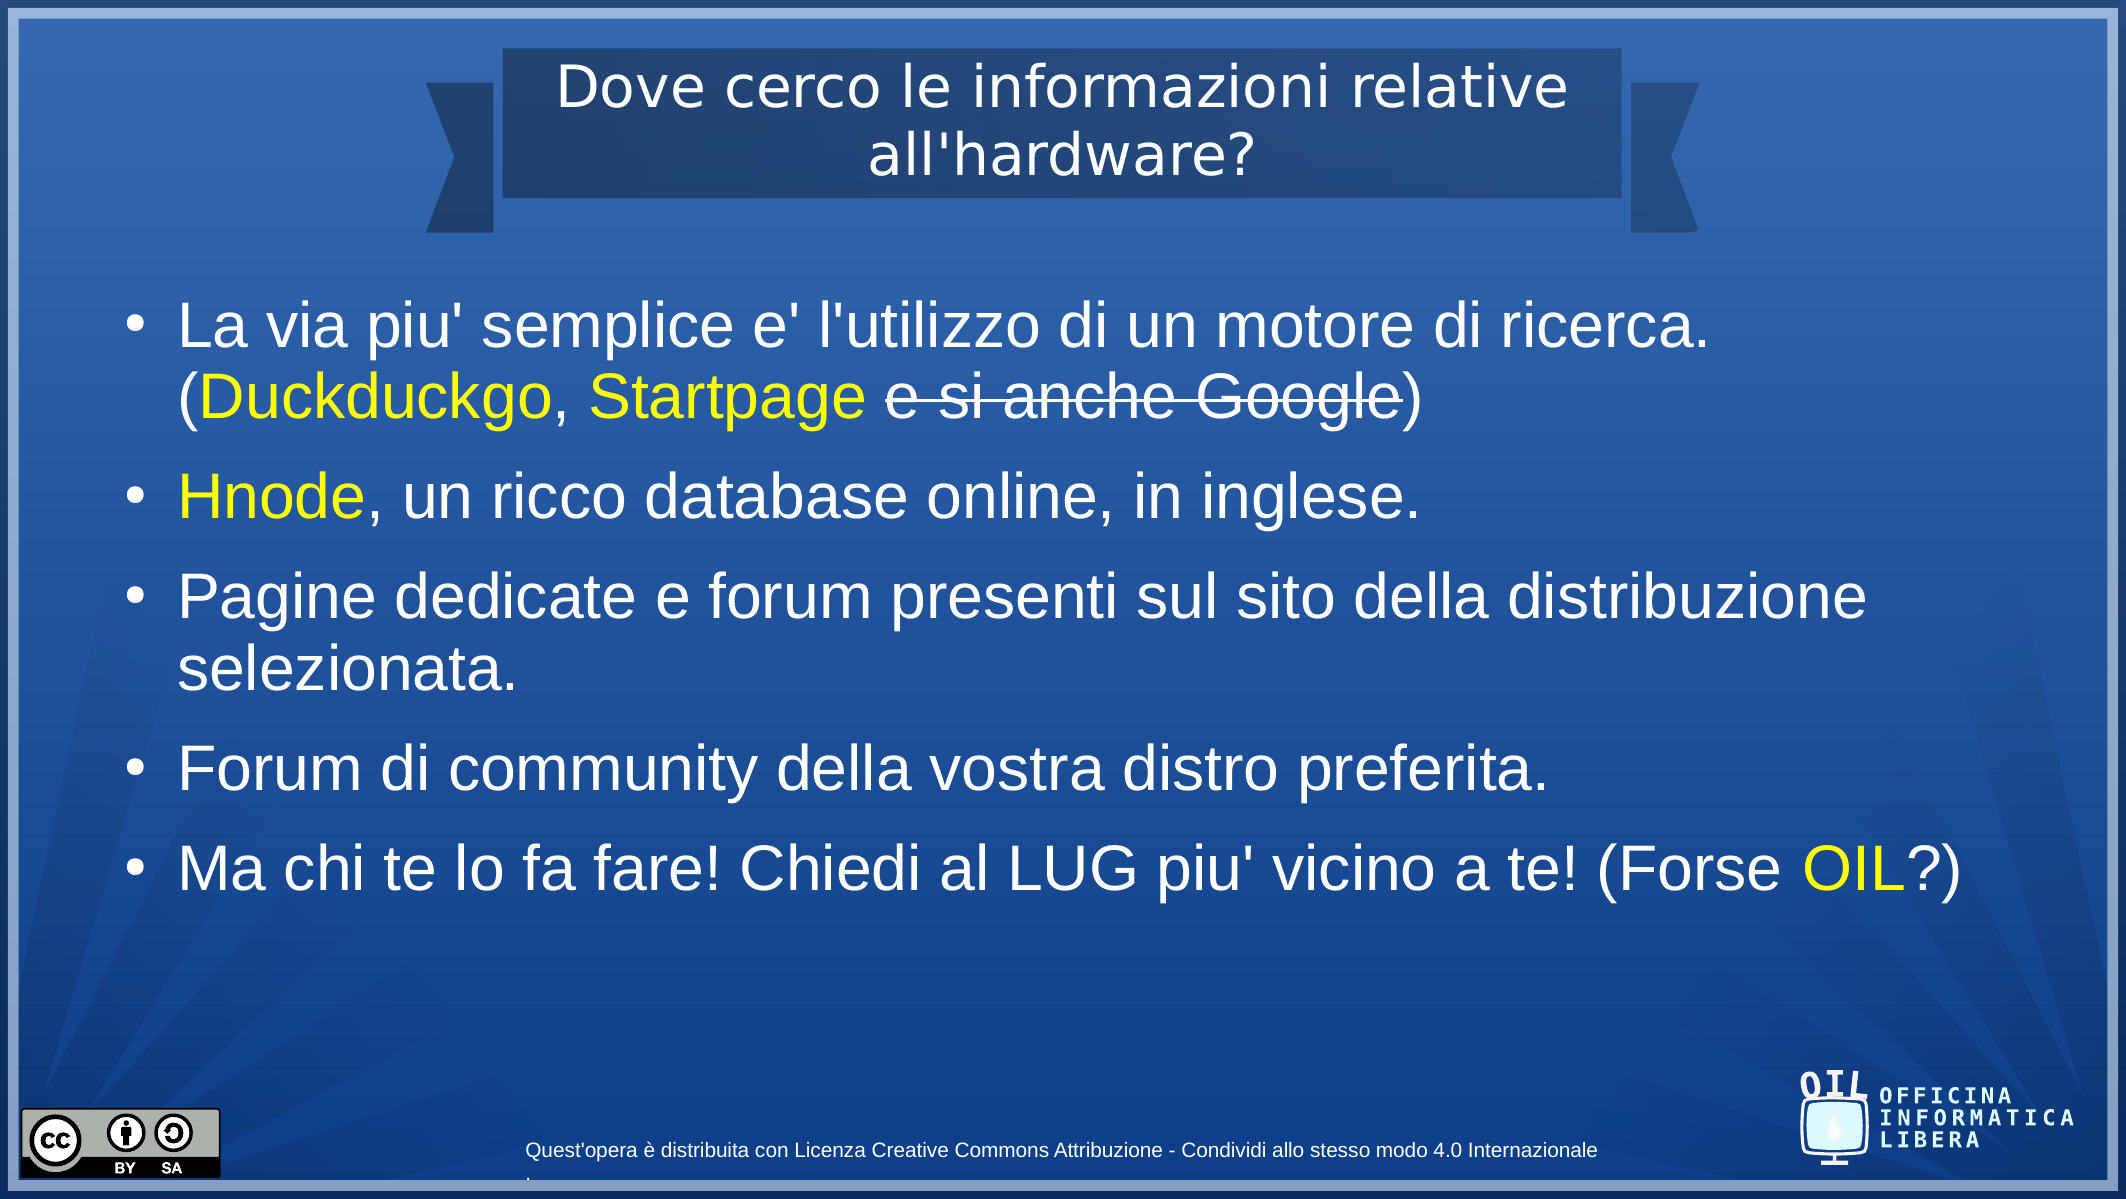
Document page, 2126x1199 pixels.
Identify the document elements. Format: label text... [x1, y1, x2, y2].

title Dove cerco le informazioni relative all'hardware? [501, 34, 1625, 209]
list La via piu' semplice e' l'utilizzo di un motore di ricerca. (Duckduckgo, Startpage e si anche Google) Hnode, un ricco database online, in inglese. Pagine dedicate e forum presenti sul sito della distribuzione selezionata. Forum di community della vostra distro preferita. Ma chi te lo fa fare! Chiedi al LUG piu' vicino a te! (Forse OIL?) [106, 289, 2020, 1199]
text_box Quest'opera è distribuita con Licenza Creative Commons Attribuzione - Condividi allo stesso modo 4.0 Internazionale. [510, 1131, 1619, 1193]
picture [20, 1107, 221, 1178]
picture [1720, 940, 2126, 1199]
